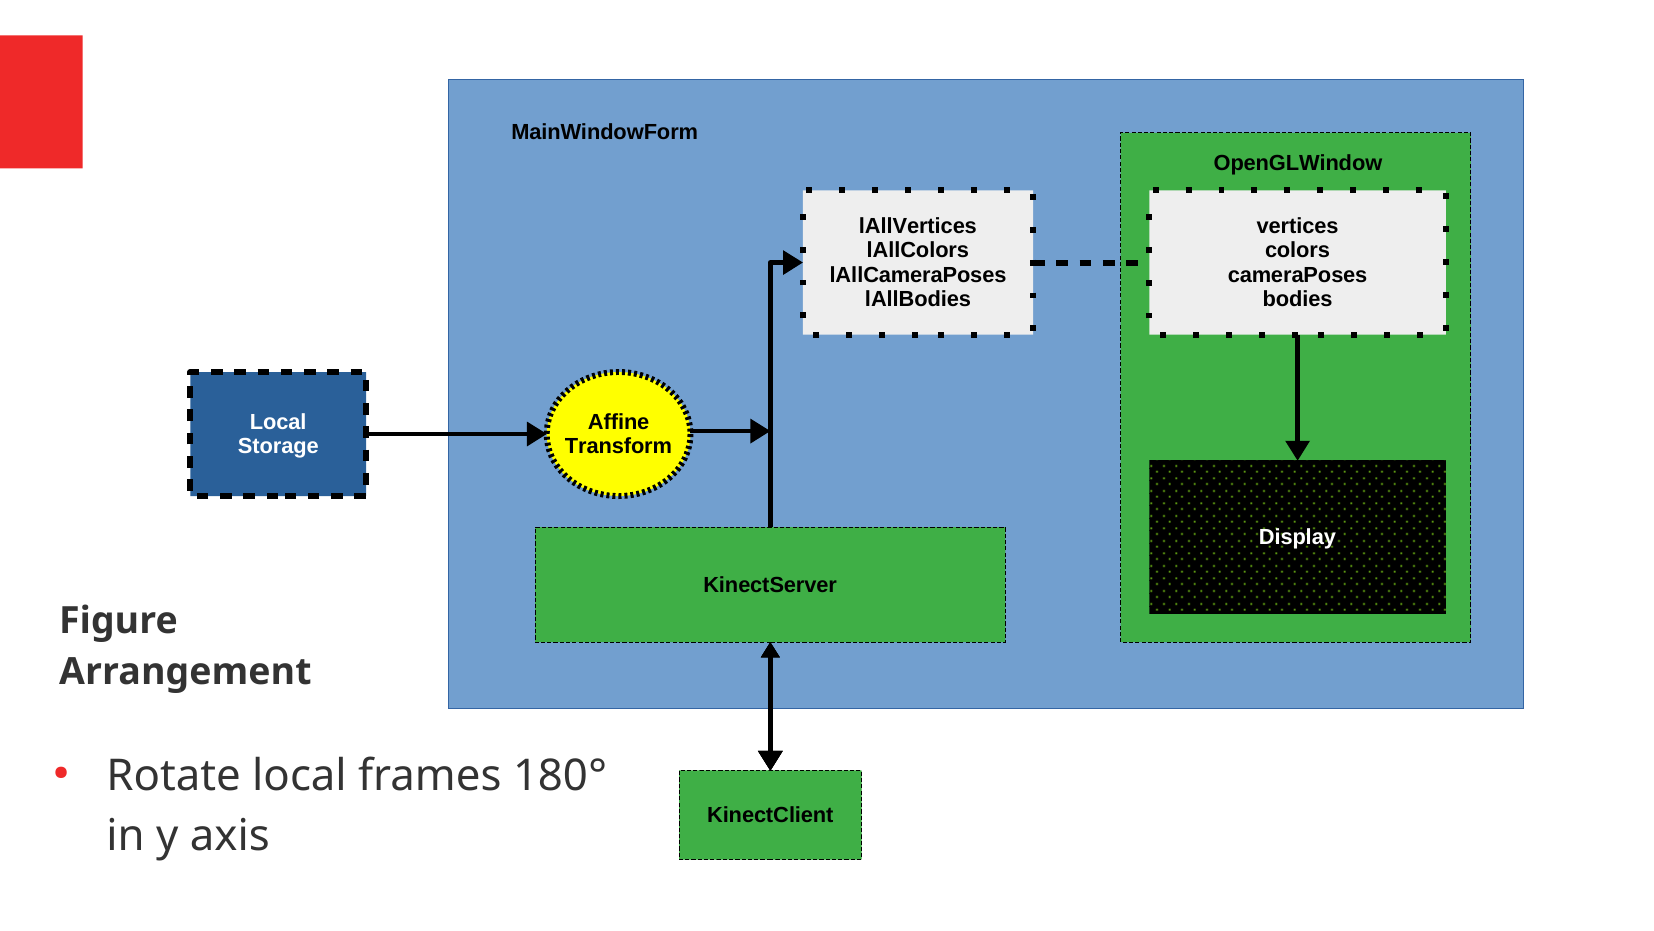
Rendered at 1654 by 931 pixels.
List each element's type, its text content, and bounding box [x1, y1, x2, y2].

text_box KinectClient [679, 770, 862, 860]
text_box Display [1149, 460, 1446, 614]
title Figure Arrangement [59, 566, 497, 723]
text_box Local Storage [190, 372, 367, 497]
text_box KinectServer [535, 527, 1006, 643]
text_box vertices colors cameraPoses bodies [1149, 190, 1446, 335]
text_box MainWindowForm [472, 119, 737, 169]
text_box lAllVertices lAllColors lAllCameraPoses lAllBodies [802, 190, 1034, 335]
text_box [448, 79, 1524, 709]
text_box OpenGLWindow [1197, 150, 1399, 176]
text_box Affine Transform [546, 371, 691, 497]
list Rotate local frames 180° in y axis [35, 744, 627, 931]
text_box [448, 433, 769, 709]
